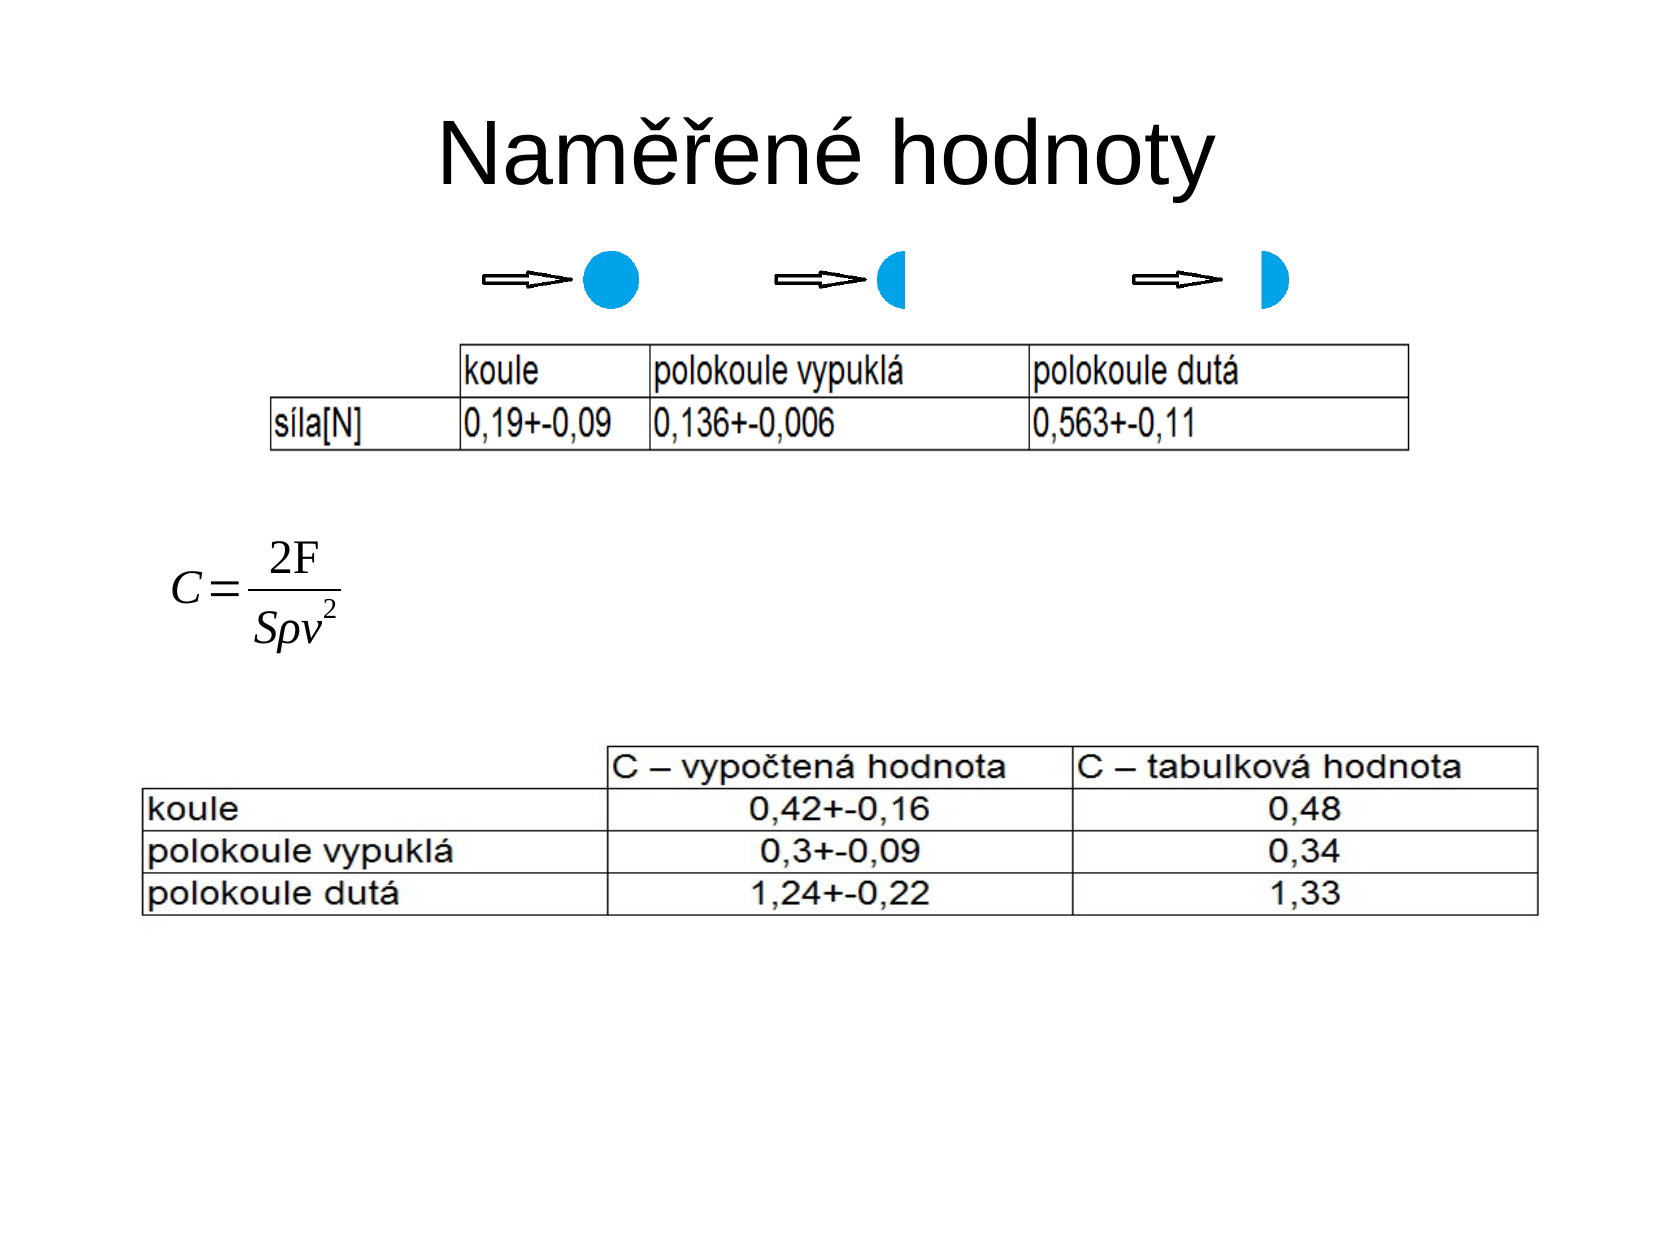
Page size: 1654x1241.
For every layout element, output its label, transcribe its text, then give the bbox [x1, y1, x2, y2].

picture [472, 236, 650, 325]
chart [157, 531, 355, 656]
picture [1122, 236, 1300, 325]
picture [88, 708, 1625, 975]
title Naměřené hodnoty [82, 49, 1571, 257]
picture [764, 236, 945, 325]
picture [265, 332, 1447, 502]
